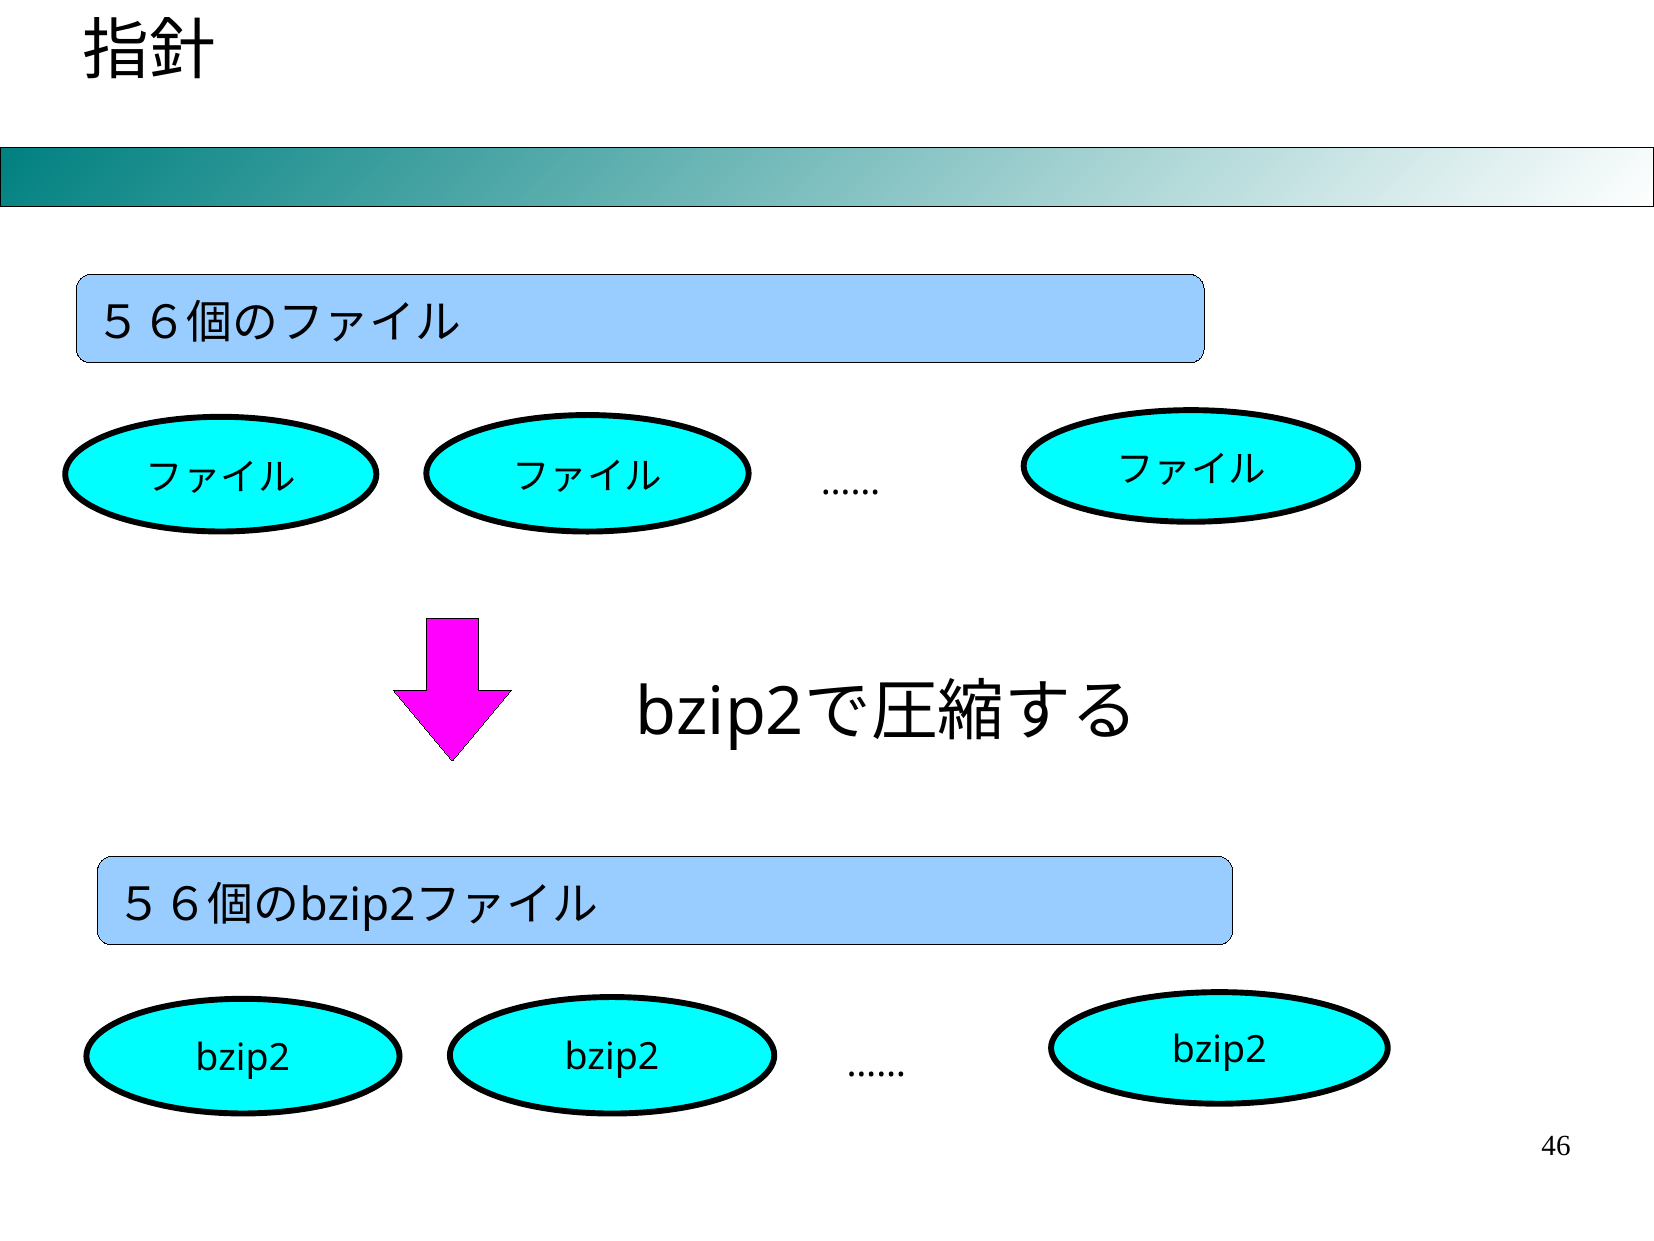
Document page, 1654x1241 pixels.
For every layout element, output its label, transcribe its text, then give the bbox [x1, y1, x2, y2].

text_box ５６個のファイル [76, 274, 1205, 363]
text_box bzip2で圧縮する [620, 649, 1152, 737]
text_box ５６個のbzip2ファイル [97, 856, 1233, 945]
text_box …… [831, 1028, 1049, 1084]
text_box ファイル [1023, 410, 1359, 522]
text_box ファイル [426, 415, 749, 532]
text_box bzip2 [449, 997, 775, 1114]
text_box bzip2 [1051, 992, 1388, 1104]
text_box …… [805, 446, 1021, 502]
text_box ファイル [65, 416, 377, 532]
text_box [393, 618, 512, 761]
text_box bzip2 [86, 998, 400, 1114]
title 指針 [82, 22, 1571, 175]
